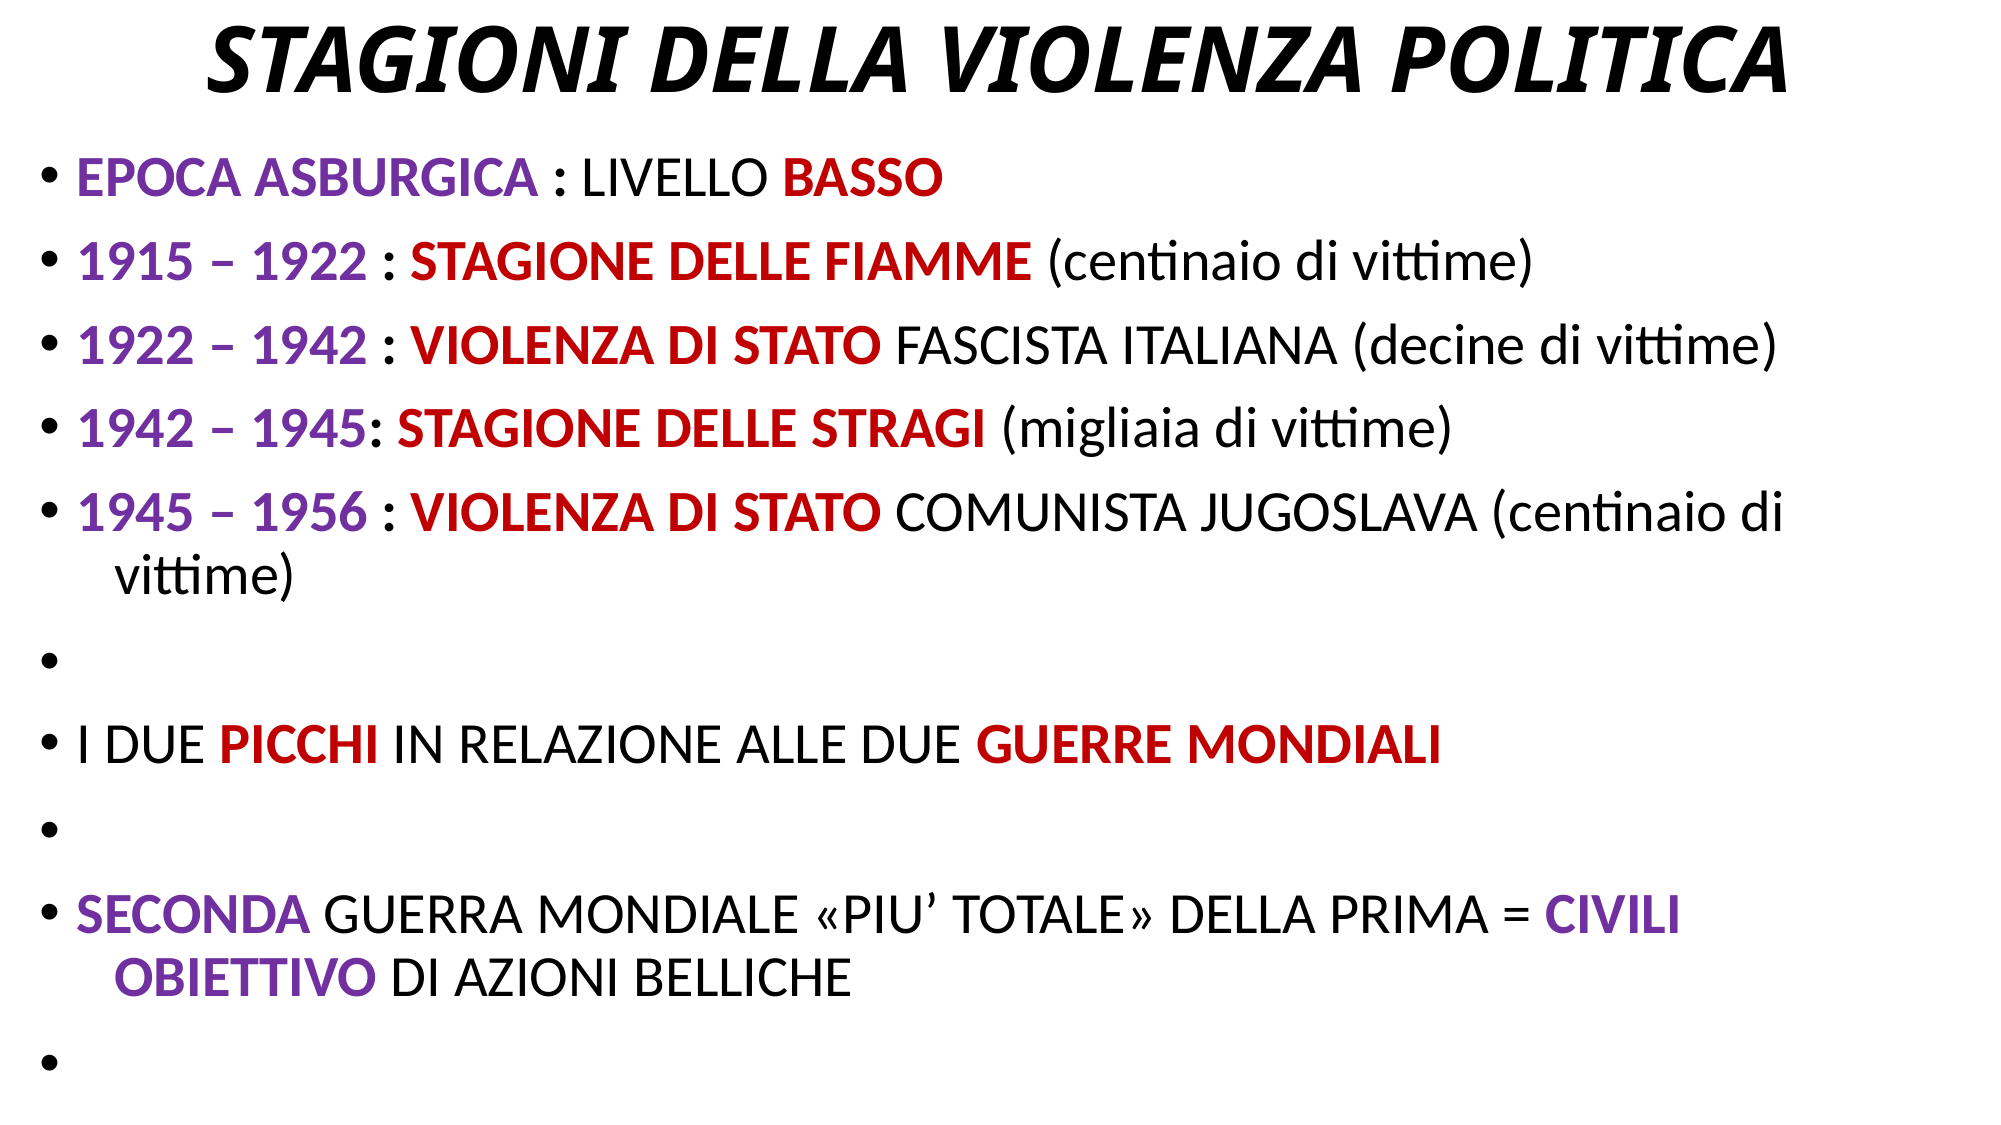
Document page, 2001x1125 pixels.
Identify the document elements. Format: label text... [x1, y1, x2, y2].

list EPOCA ASBURGICA : LIVELLO BASSO 1915 – 1922 : STAGIONE DELLE FIAMME (centinaio di vittime) 1922 – 1942 : VIOLENZA DI STATO FASCISTA ITALIANA (decine di vittime) 1942 – 1945: STAGIONE DELLE STRAGI (migliaia di vittime) 1945 – 1956 : VIOLENZA DI STATO COMUNISTA JUGOSLAVA (centinaio di vittime) I DUE PICCHI IN RELAZIONE ALLE DUE GUERRE MONDIALI SECONDA GUERRA MONDIALE «PIU’ TOTALE» DELLA PRIMA = CIVILI OBIETTIVO DI AZIONI BELLICHE [24, 139, 1968, 1103]
title STAGIONI DELLA VIOLENZA POLITICA [137, 0, 1863, 126]
